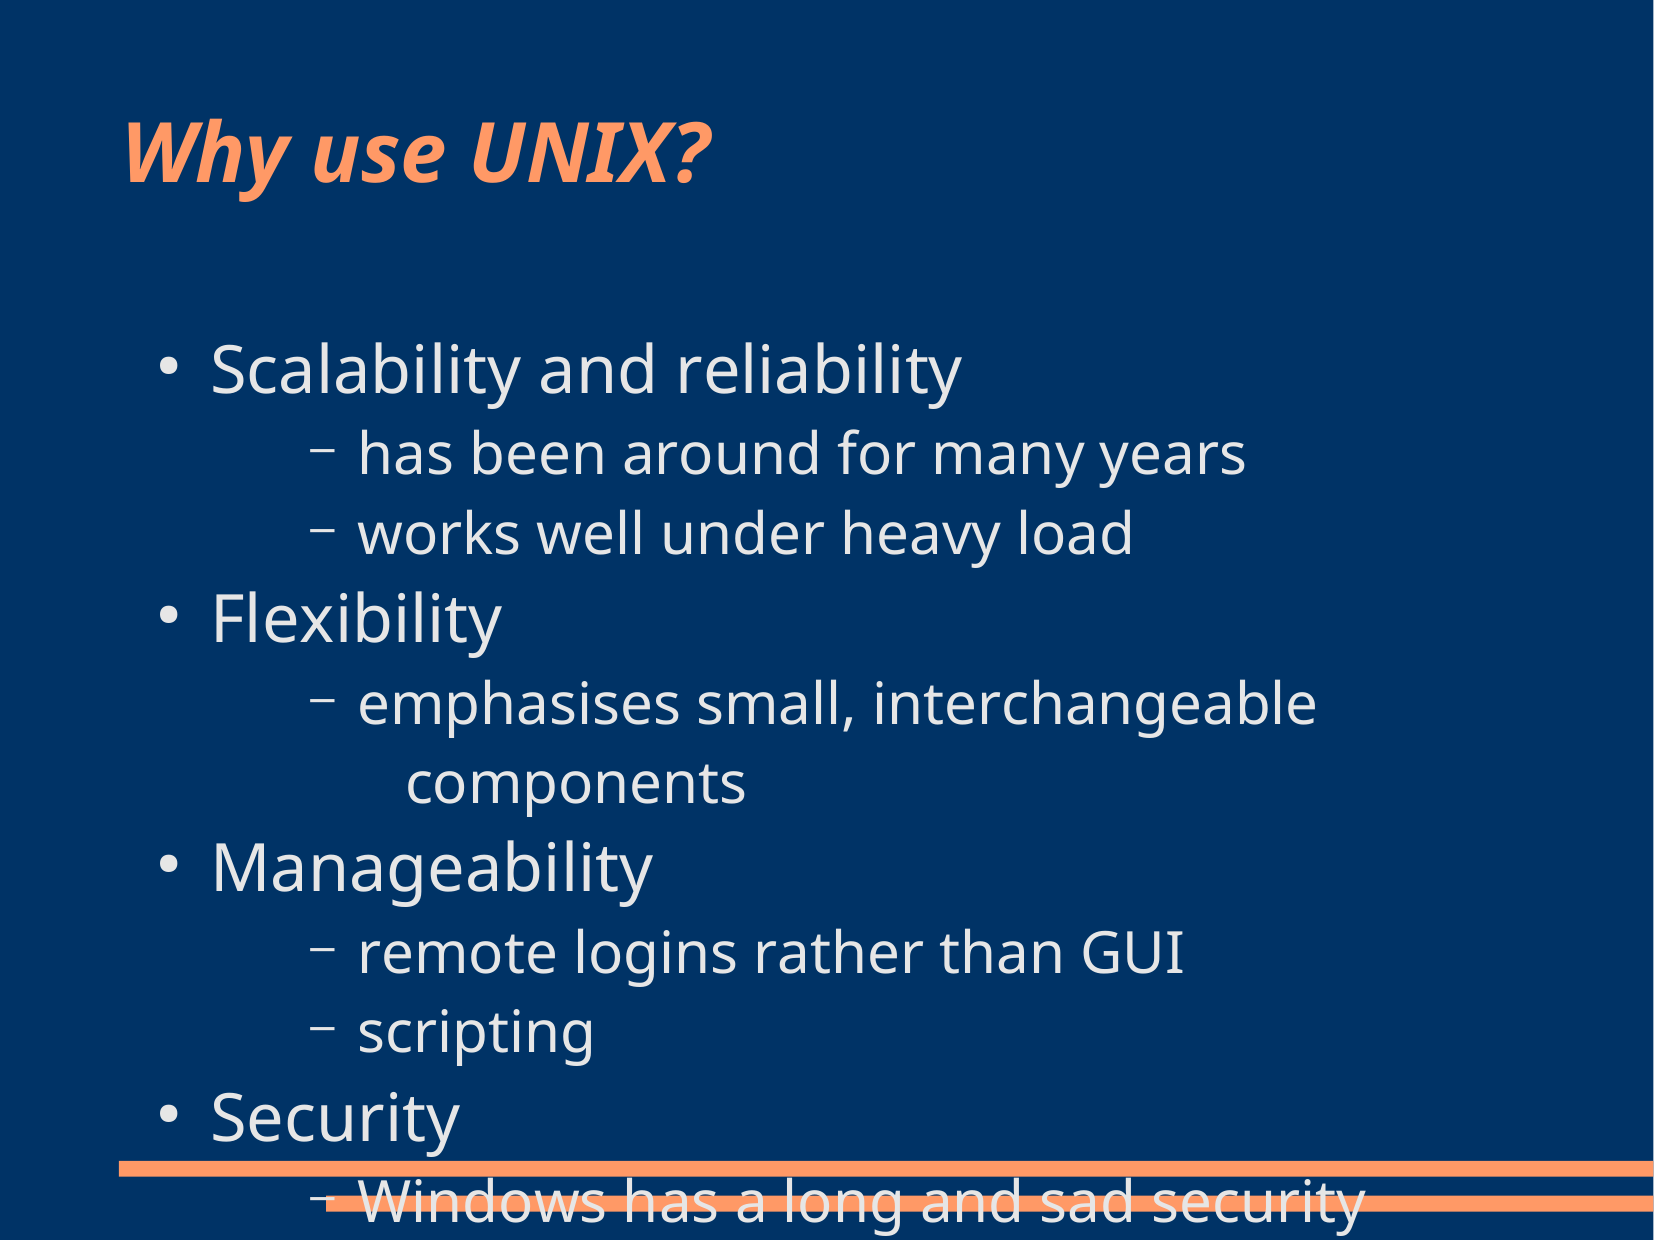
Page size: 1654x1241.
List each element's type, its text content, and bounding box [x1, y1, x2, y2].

title Why use UNIX? [121, 46, 1534, 254]
list Scalability and reliability has been around for many years works well under heavy load Flexibility emphasises small, interchangeable components Manageability remote logins rather than GUI scripting Security Windows has a long and sad security history Unix and its applications are not blameless though [121, 322, 1561, 1163]
